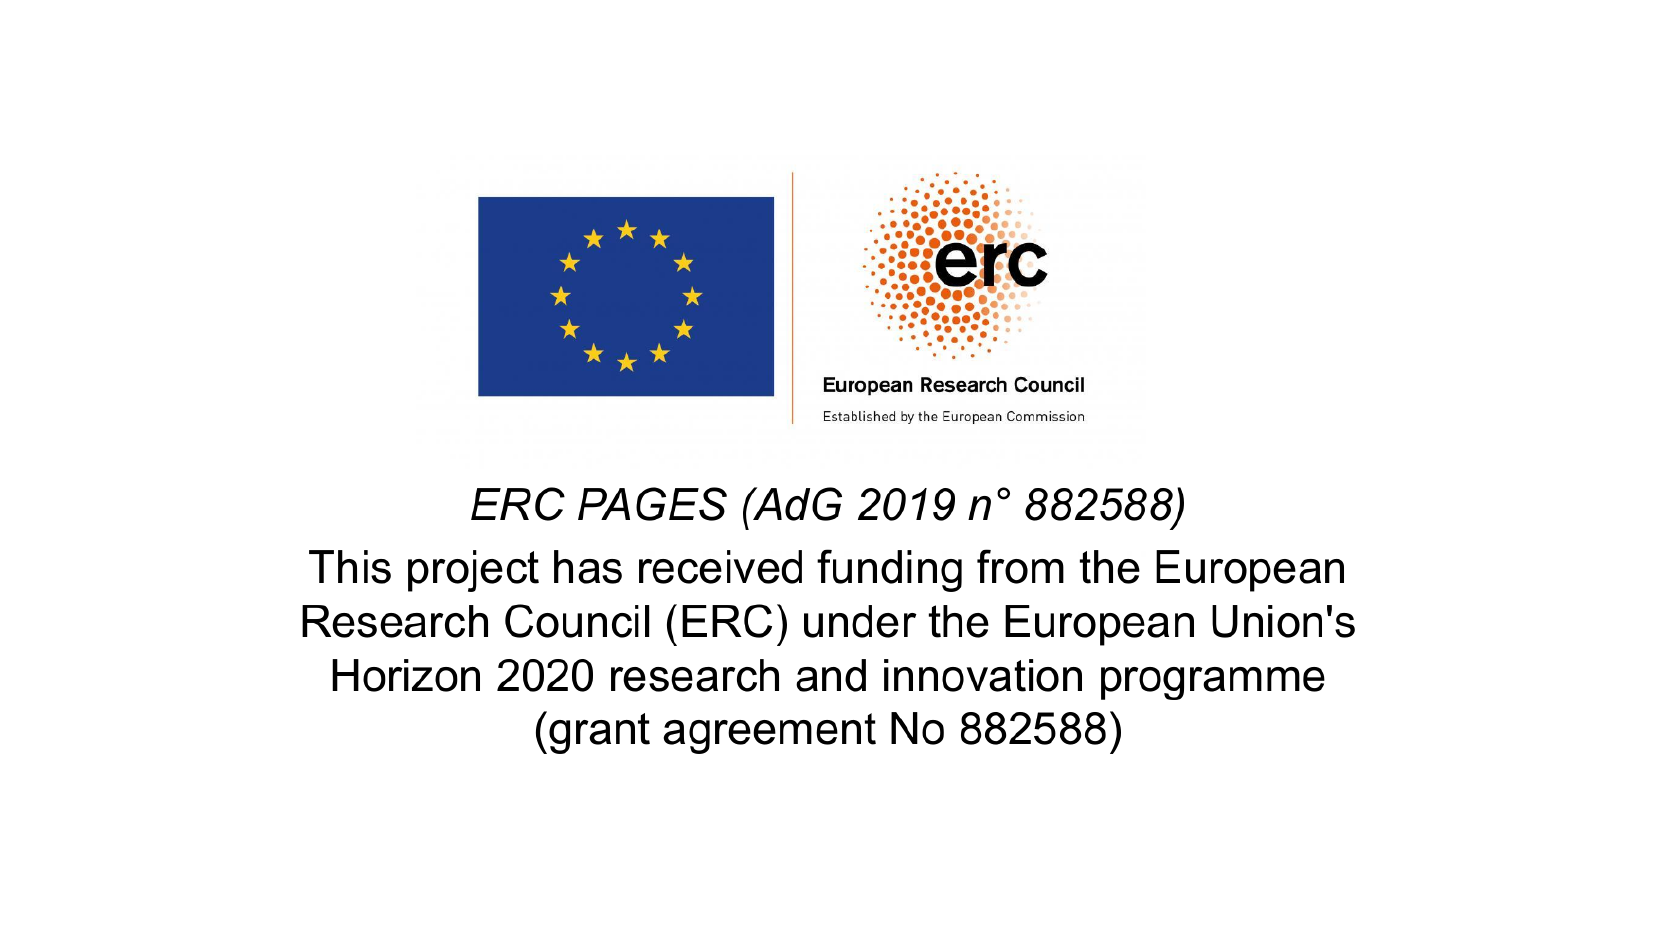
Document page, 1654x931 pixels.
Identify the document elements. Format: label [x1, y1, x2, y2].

picture [278, 155, 1376, 775]
